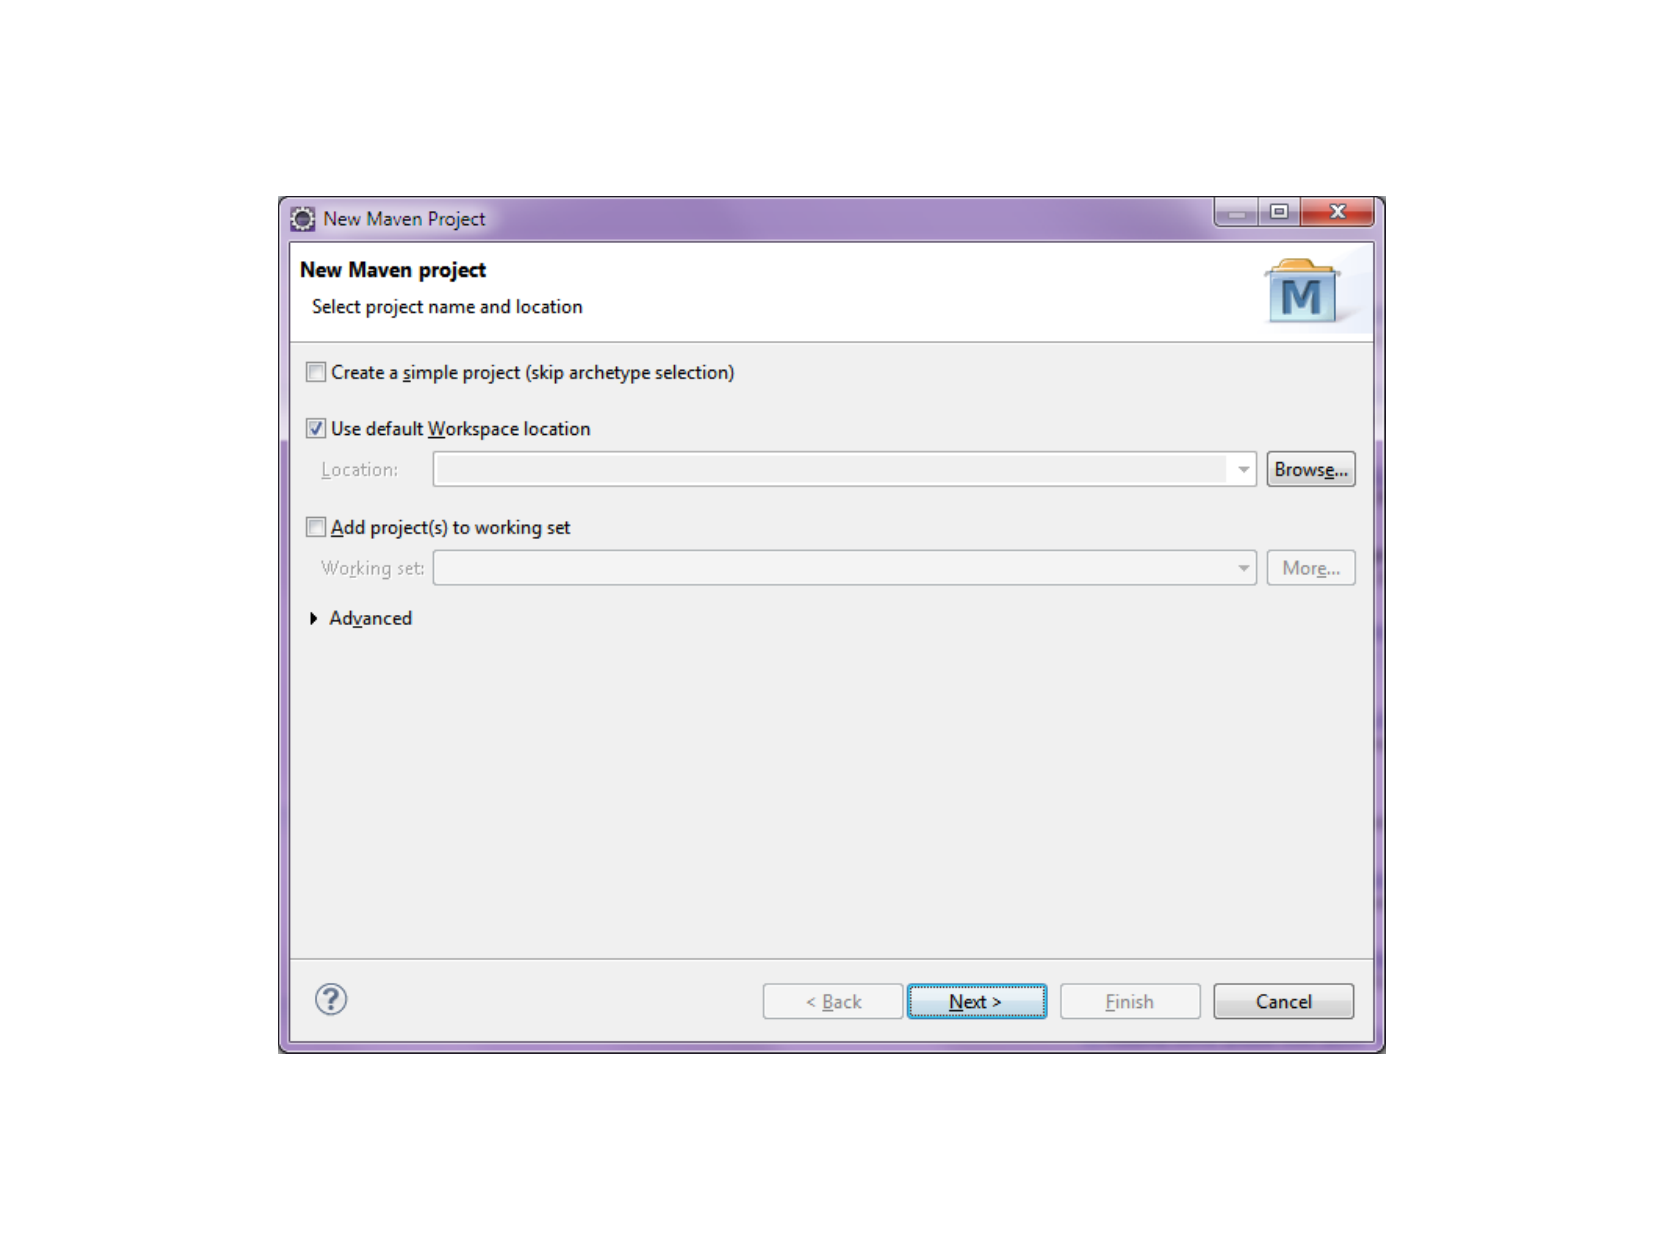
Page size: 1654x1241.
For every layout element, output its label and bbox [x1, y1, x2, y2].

picture [278, 196, 1386, 1054]
